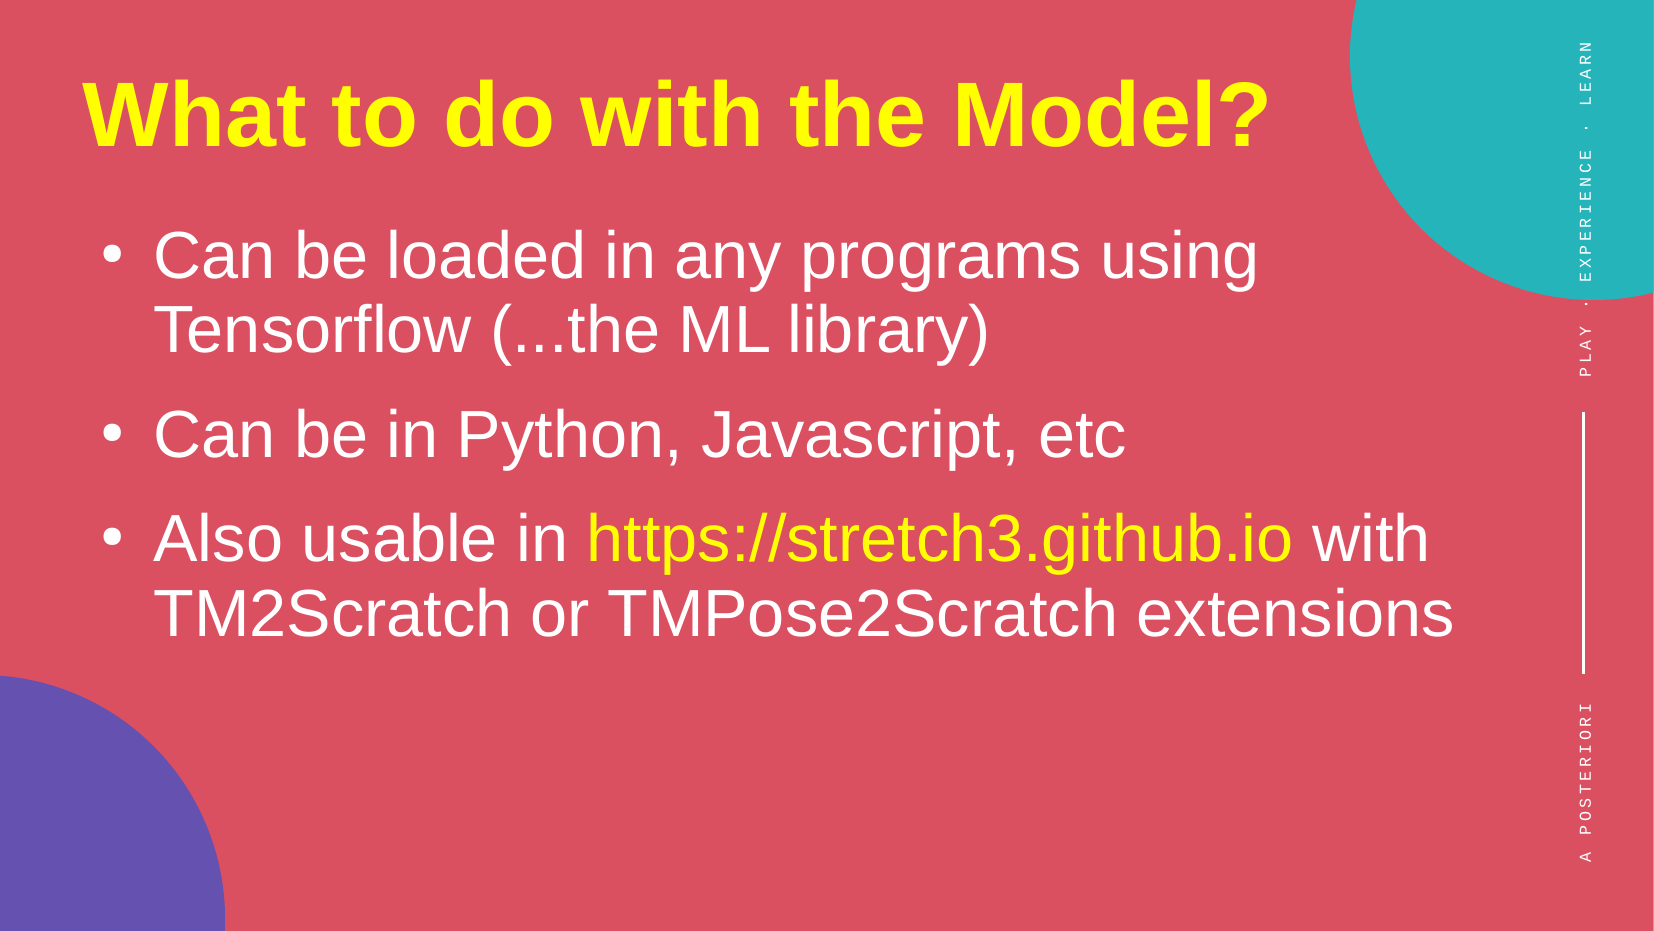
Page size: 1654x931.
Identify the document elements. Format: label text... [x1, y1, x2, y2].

title What to do with the Model? [82, 37, 1351, 193]
list Can be loaded in any programs using Tensorflow (...the ML library) Can be in Python, Javascript, etc Also usable in https://stretch3.github.io with TM2Scratch or TMPose2Scratch extensions [82, 217, 1571, 758]
